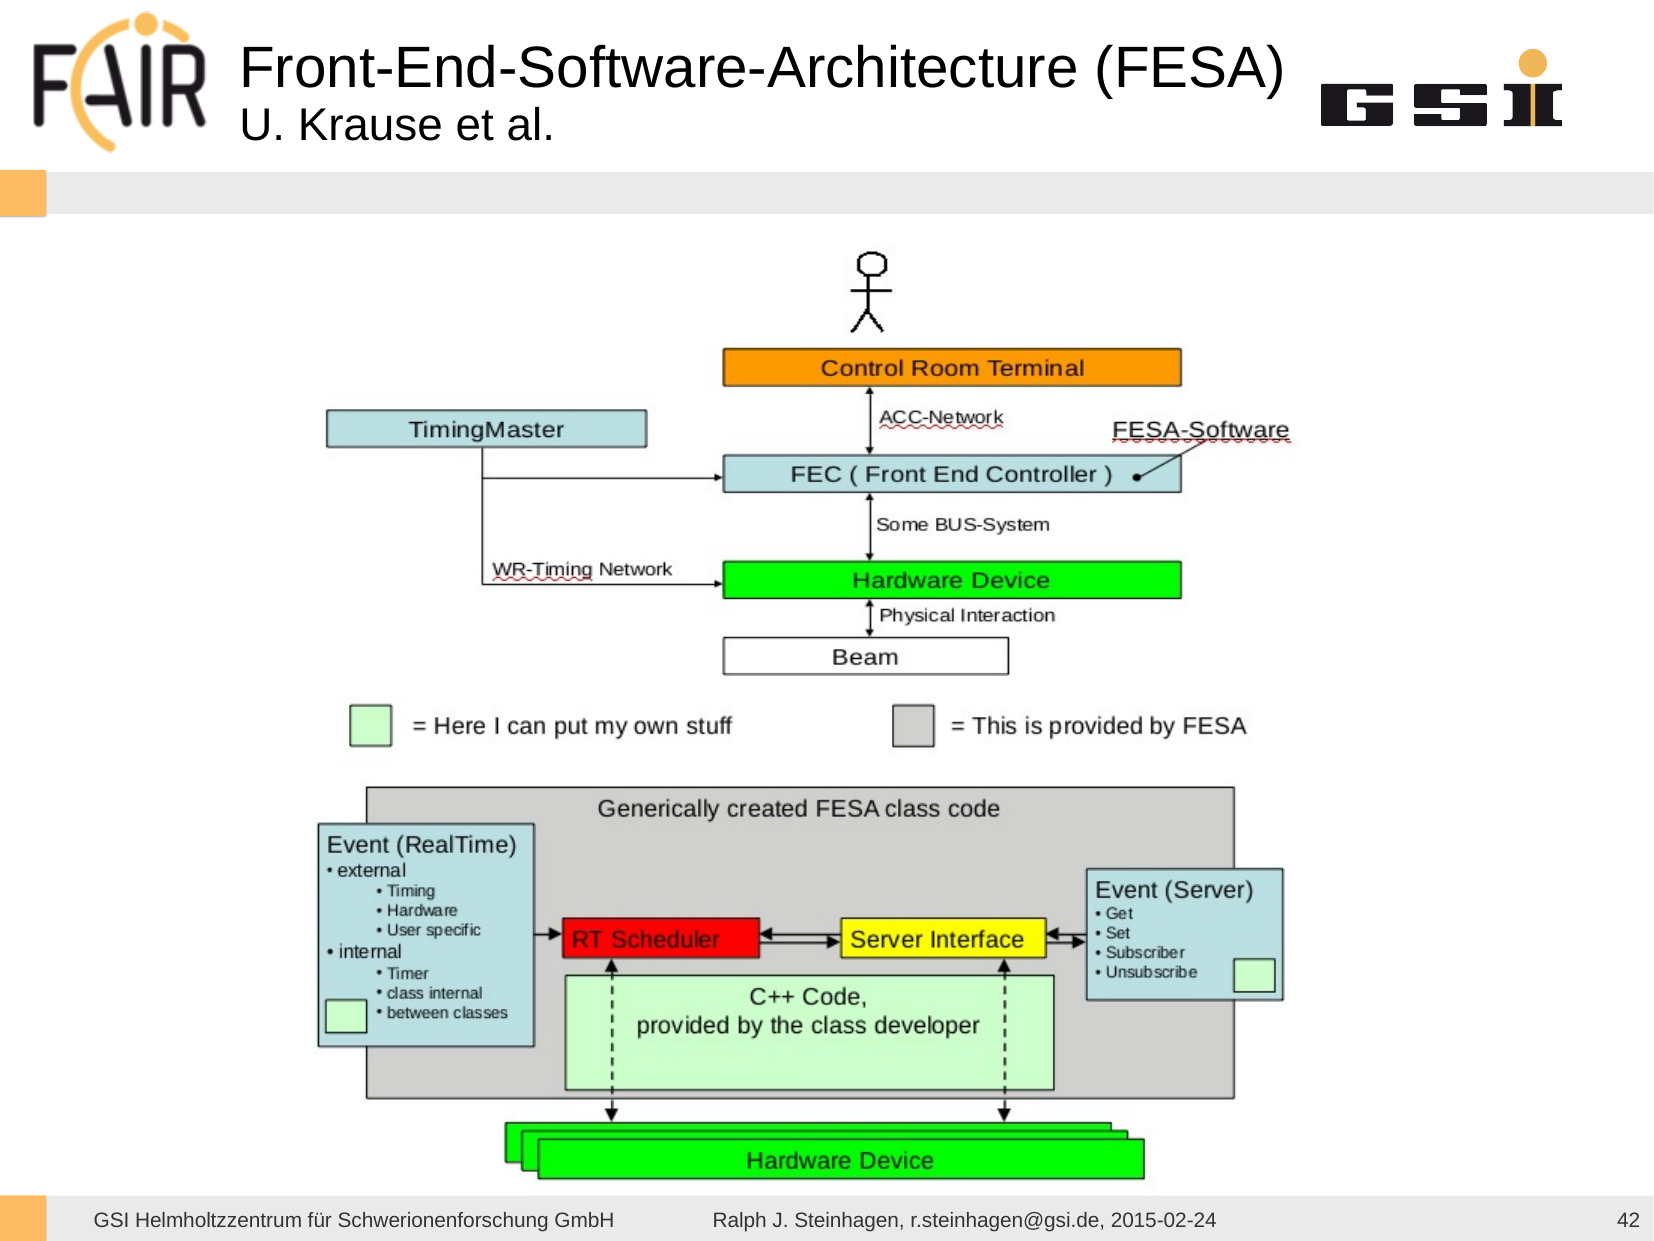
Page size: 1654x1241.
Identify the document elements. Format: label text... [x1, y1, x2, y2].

title Front-End-Software-Architecture (FESA) U. Krause et al. [239, 23, 1301, 162]
picture [301, 235, 1298, 1193]
picture [1319, 46, 1564, 129]
picture [33, 10, 207, 155]
